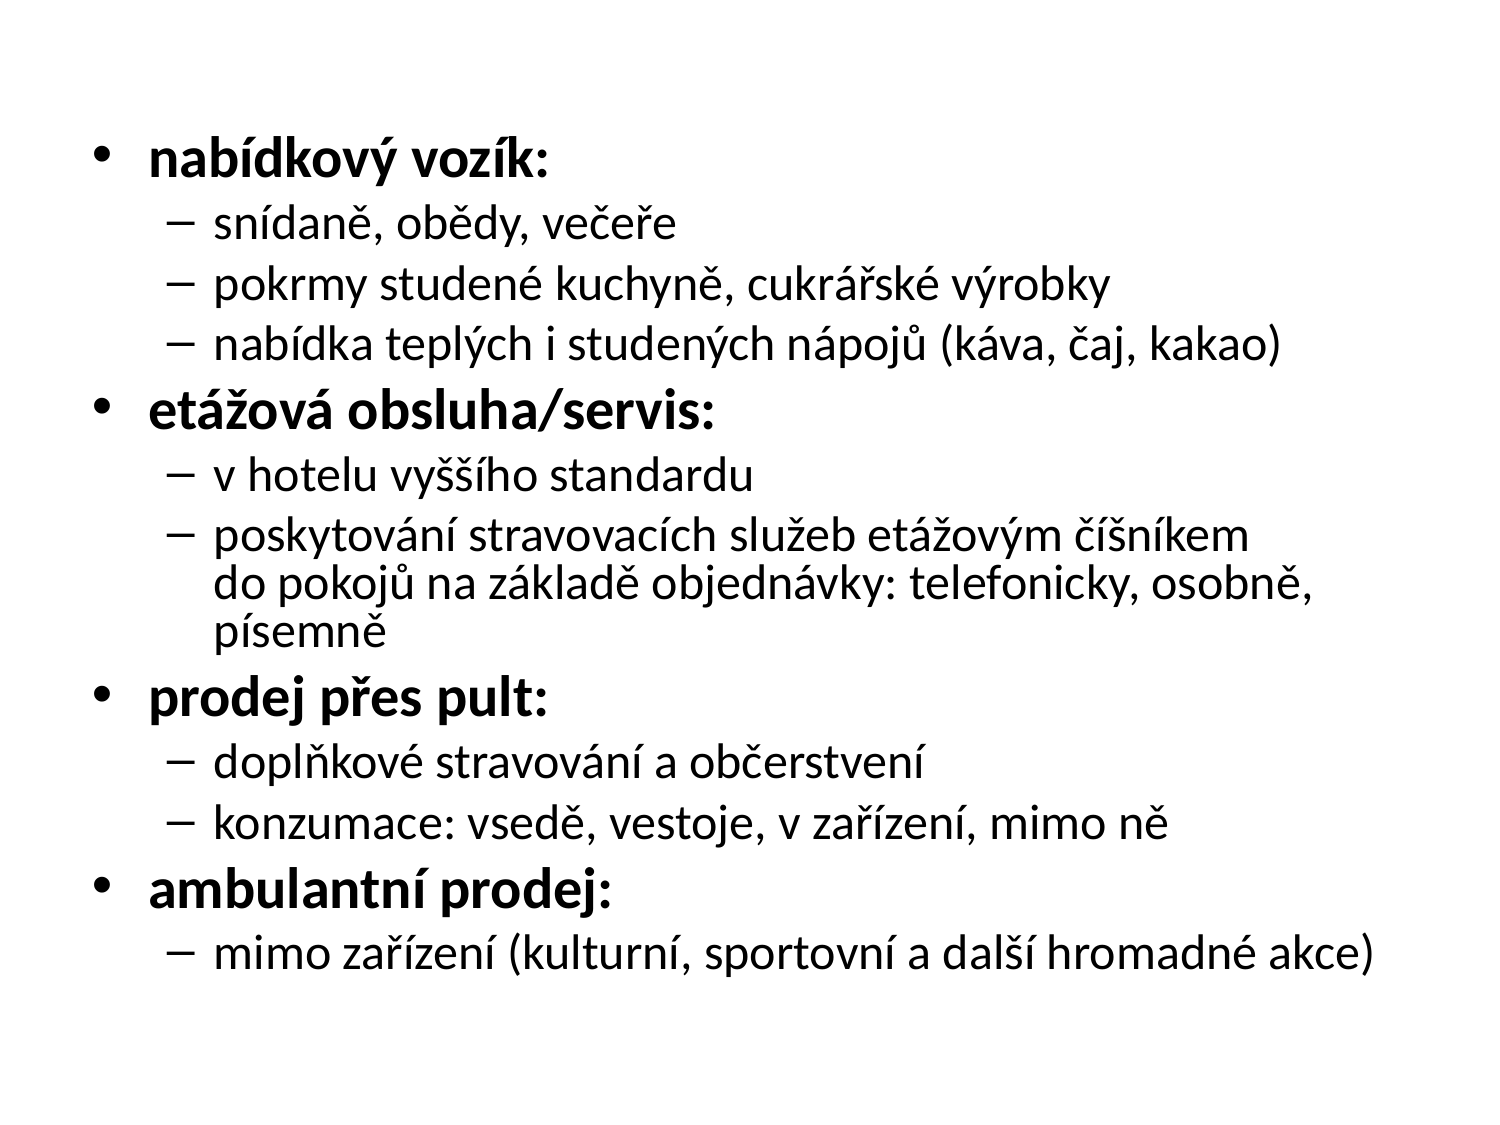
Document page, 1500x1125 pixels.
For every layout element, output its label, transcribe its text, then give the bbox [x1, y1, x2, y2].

list nabídkový vozík: snídaně, obědy, večeře pokrmy studené kuchyně, cukrářské výrobky nabídka teplých i studených nápojů (káva, čaj, kakao) etážová obsluha/servis: v hotelu vyššího standardu poskytování stravovacích služeb etážovým číšníkem do pokojů na základě objednávky: telefonicky, osobně, písemně prodej přes pult: doplňkové stravování a občerstvení konzumace: vsedě, vestoje, v zařízení, mimo ně ambulantní prodej: mimo zařízení (kulturní, sportovní a další hromadné akce) [76, 125, 1427, 1125]
